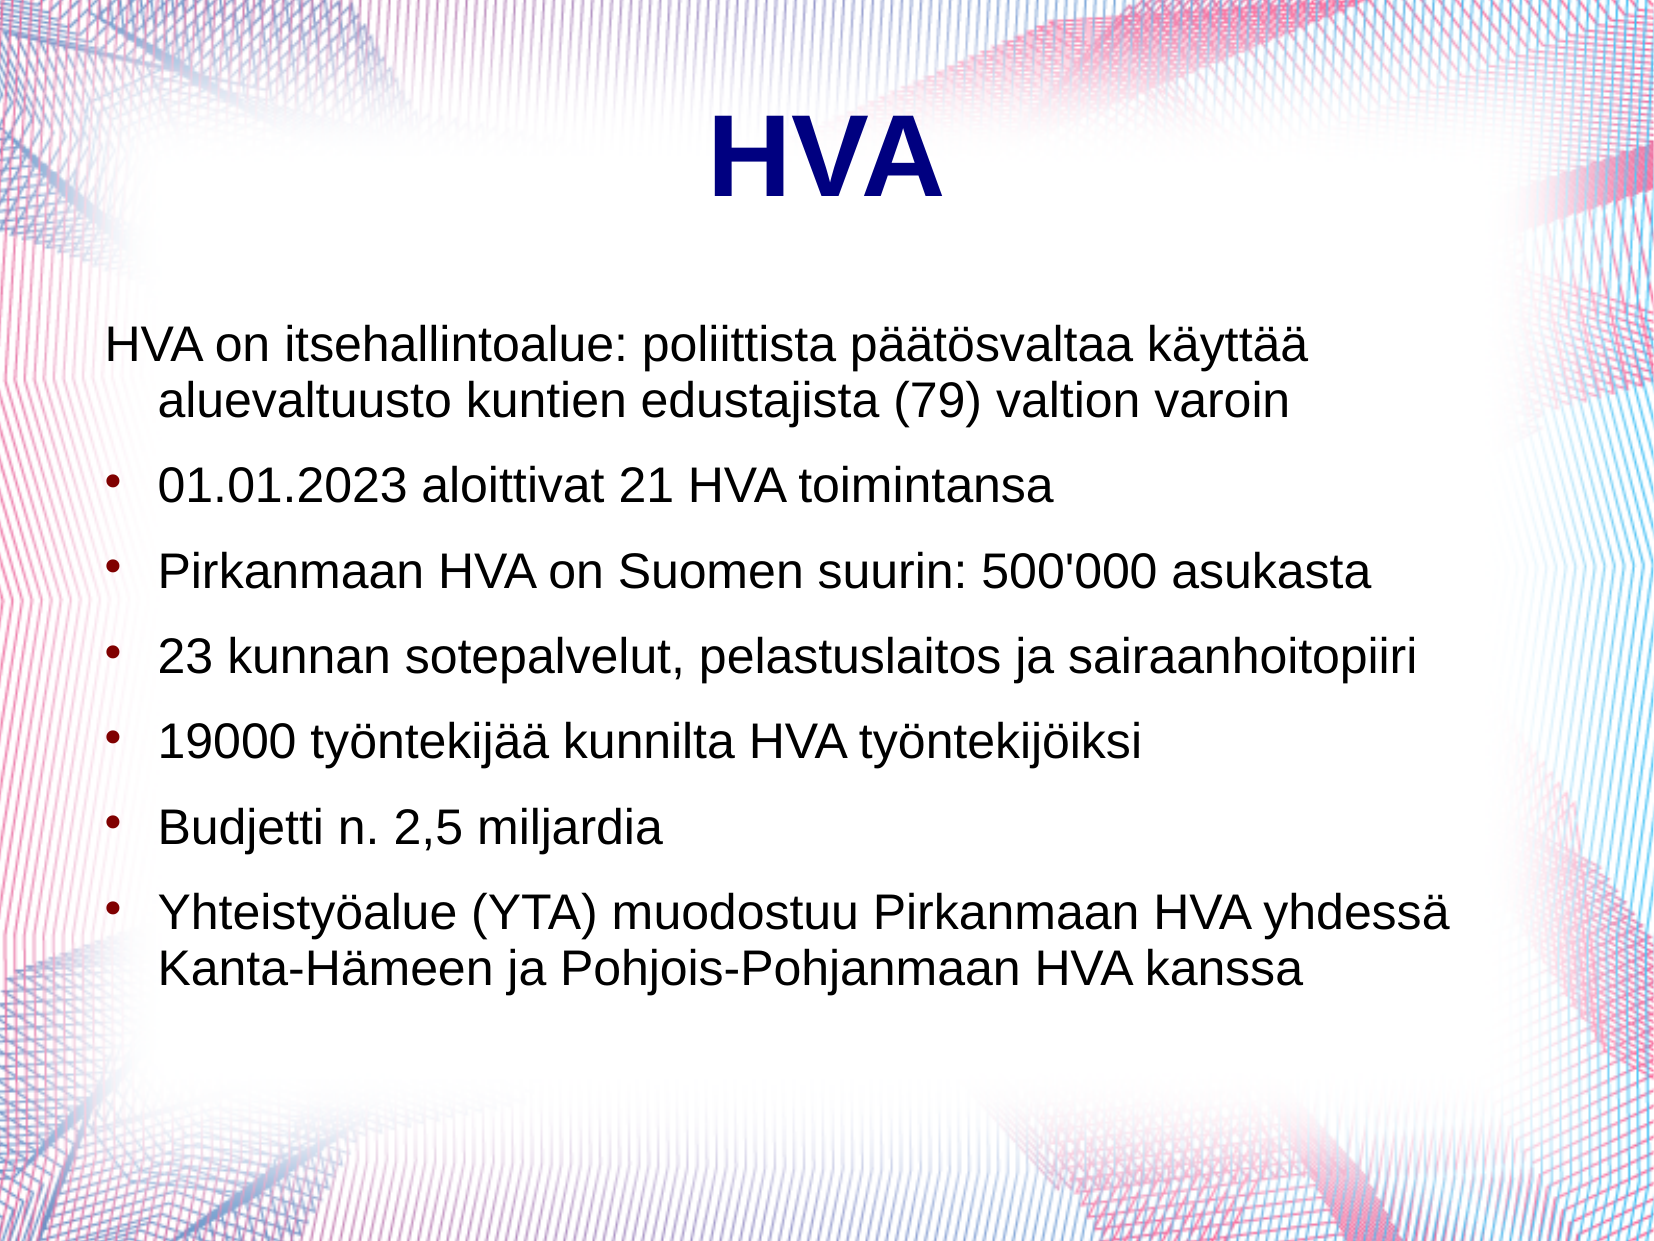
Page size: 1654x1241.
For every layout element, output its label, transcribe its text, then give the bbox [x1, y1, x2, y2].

list HVA on itsehallintoalue: poliittista päätösvaltaa käyttää aluevaltuusto kuntien edustajista (79) valtion varoin 01.01.2023 aloittivat 21 HVA toimintansa Pirkanmaan HVA on Suomen suurin: 500'000 asukasta 23 kunnan sotepalvelut, pelastuslaitos ja sairaanhoitopiiri 19000 työntekijää kunnilta HVA työntekijöiksi Budjetti n. 2,5 miljardia Yhteistyöalue (YTA) muodostuu Pirkanmaan HVA yhdessä Kanta-Hämeen ja Pohjois-Pohjanmaan HVA kanssa [86, 313, 1593, 996]
picture [0, 0, 1654, 1241]
title HVA [82, 49, 1571, 257]
